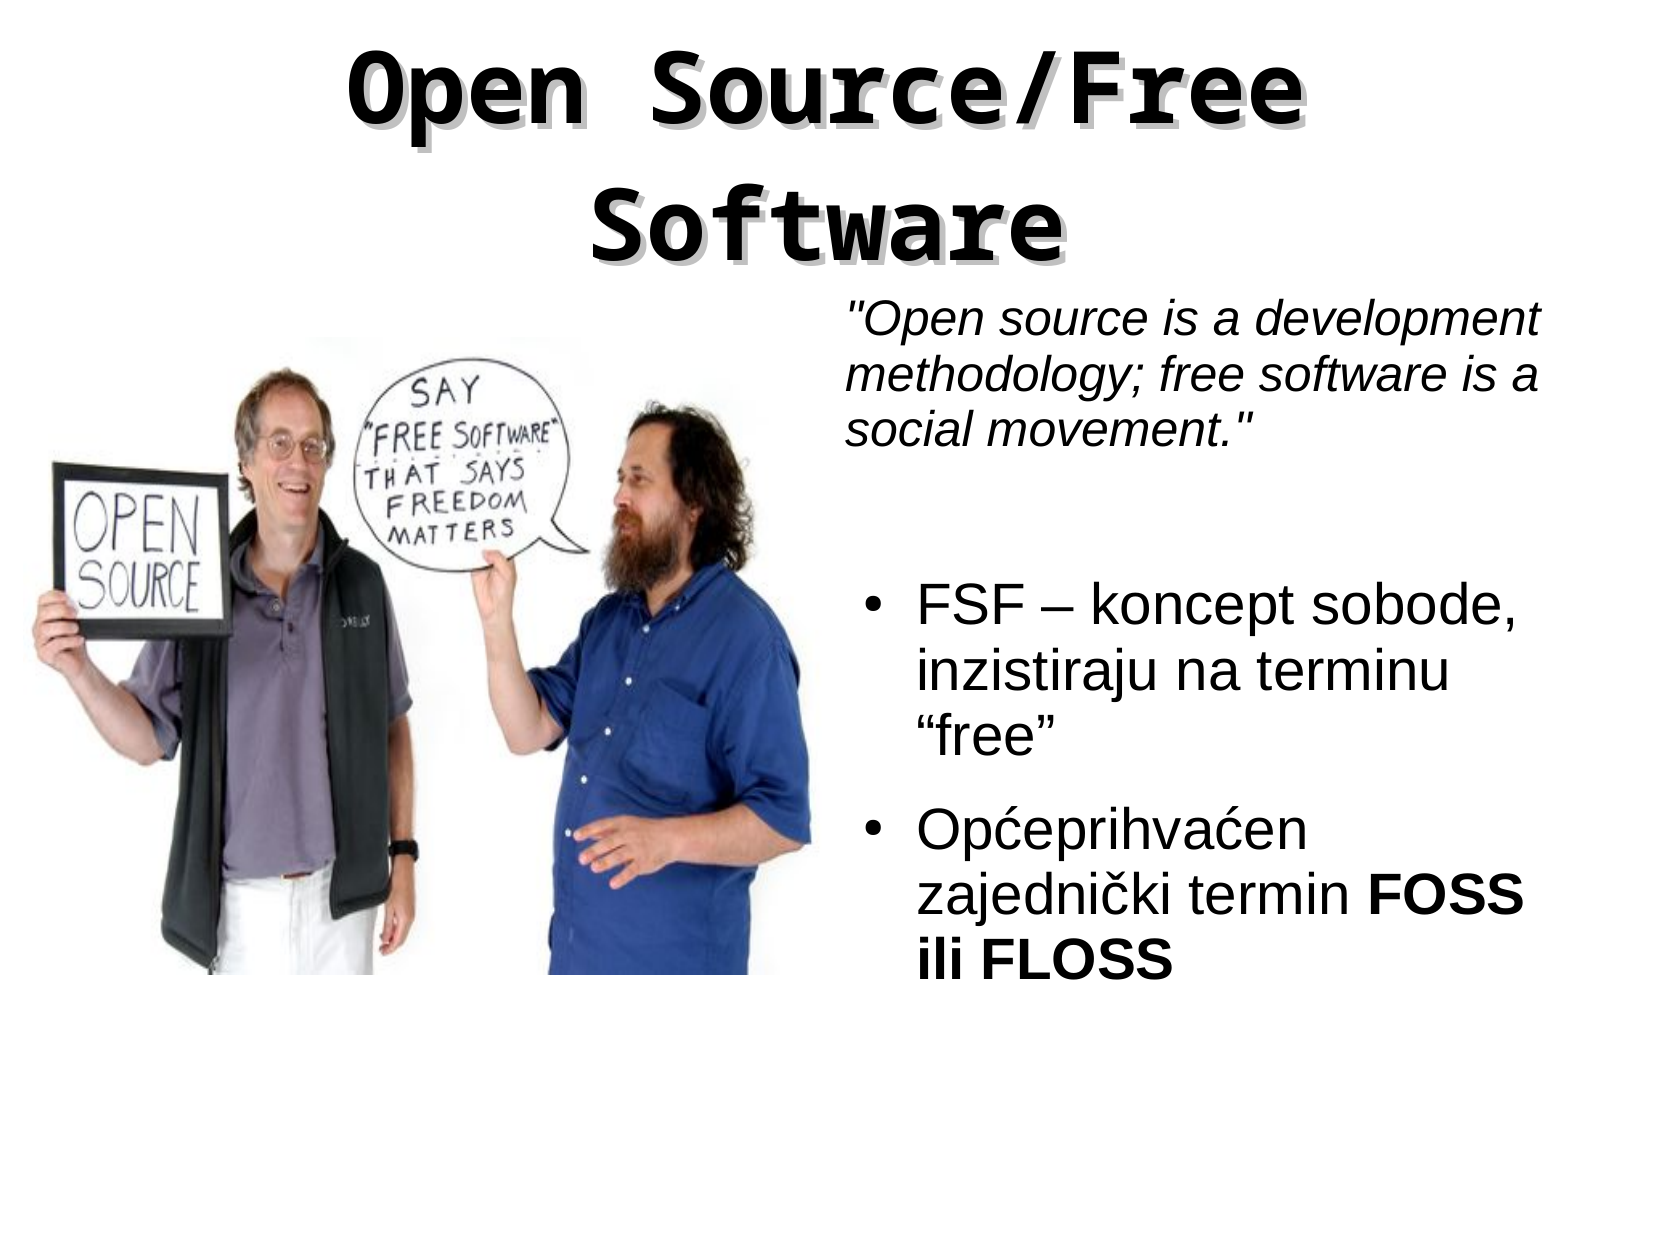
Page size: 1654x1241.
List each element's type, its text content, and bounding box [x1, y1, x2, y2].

list "Open source is a development methodology; free software is a social movement." FSF – koncept sobode, inzistiraju na terminu “free” Općeprihvaćen zajednički termin FOSS ili FLOSS [845, 290, 1572, 1109]
picture [23, 337, 826, 976]
title Open Source/Free Software [82, 37, 1571, 269]
